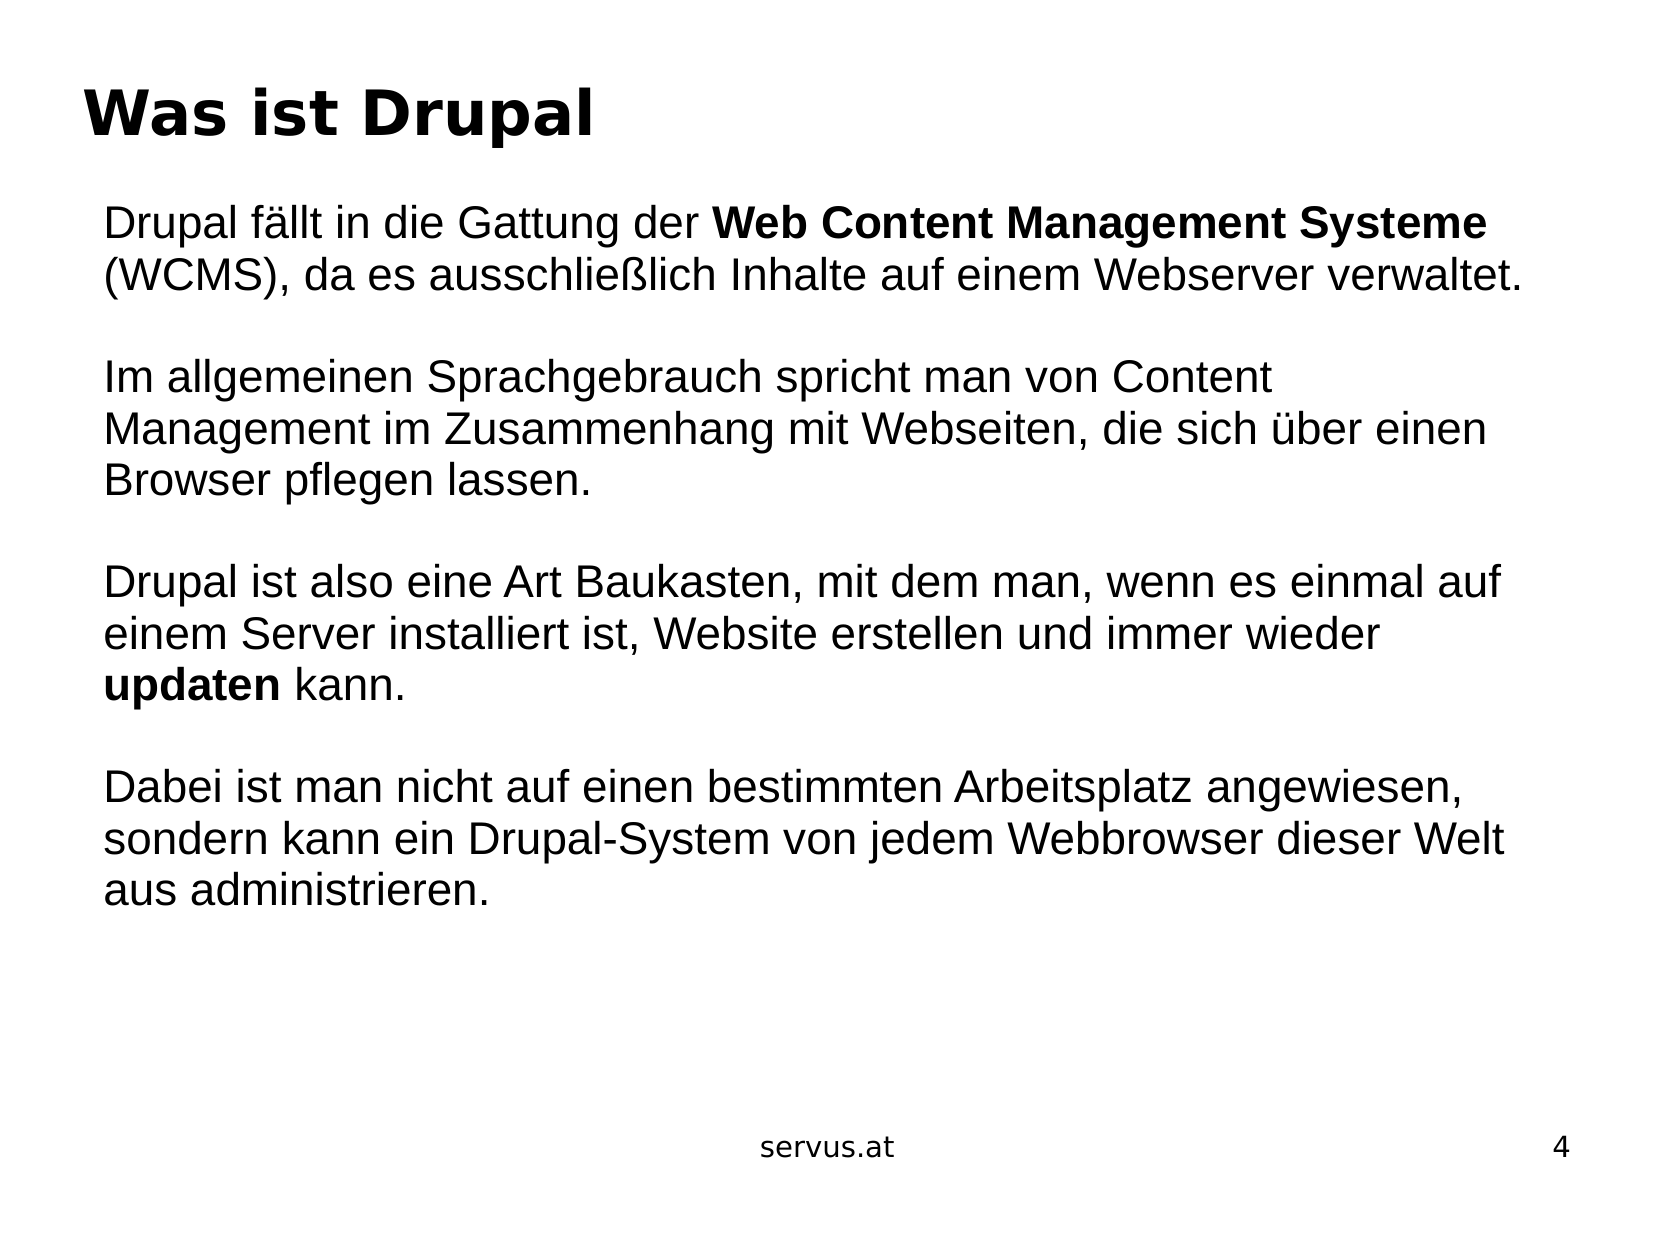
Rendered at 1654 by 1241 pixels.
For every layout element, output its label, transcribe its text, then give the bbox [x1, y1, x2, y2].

text_box Drupal fällt in die Gattung der Web Content Management Systeme (WCMS), da es ausschließlich Inhalte auf einem Webserver verwaltet. Im allgemeinen Sprachgebrauch spricht man von Content Management im Zusammenhang mit Webseiten, die sich über einen Browser pflegen lassen. Drupal ist also eine Art Baukasten, mit dem man, wenn es einmal auf einem Server installiert ist, Website erstellen und immer wieder updaten kann. Dabei ist man nicht auf einen bestimmten Arbeitsplatz angewiesen, sondern kann ein Drupal-System von jedem Webbrowser dieser Welt aus administrieren. [88, 190, 1565, 1152]
title Was ist Drupal [82, 49, 1571, 178]
